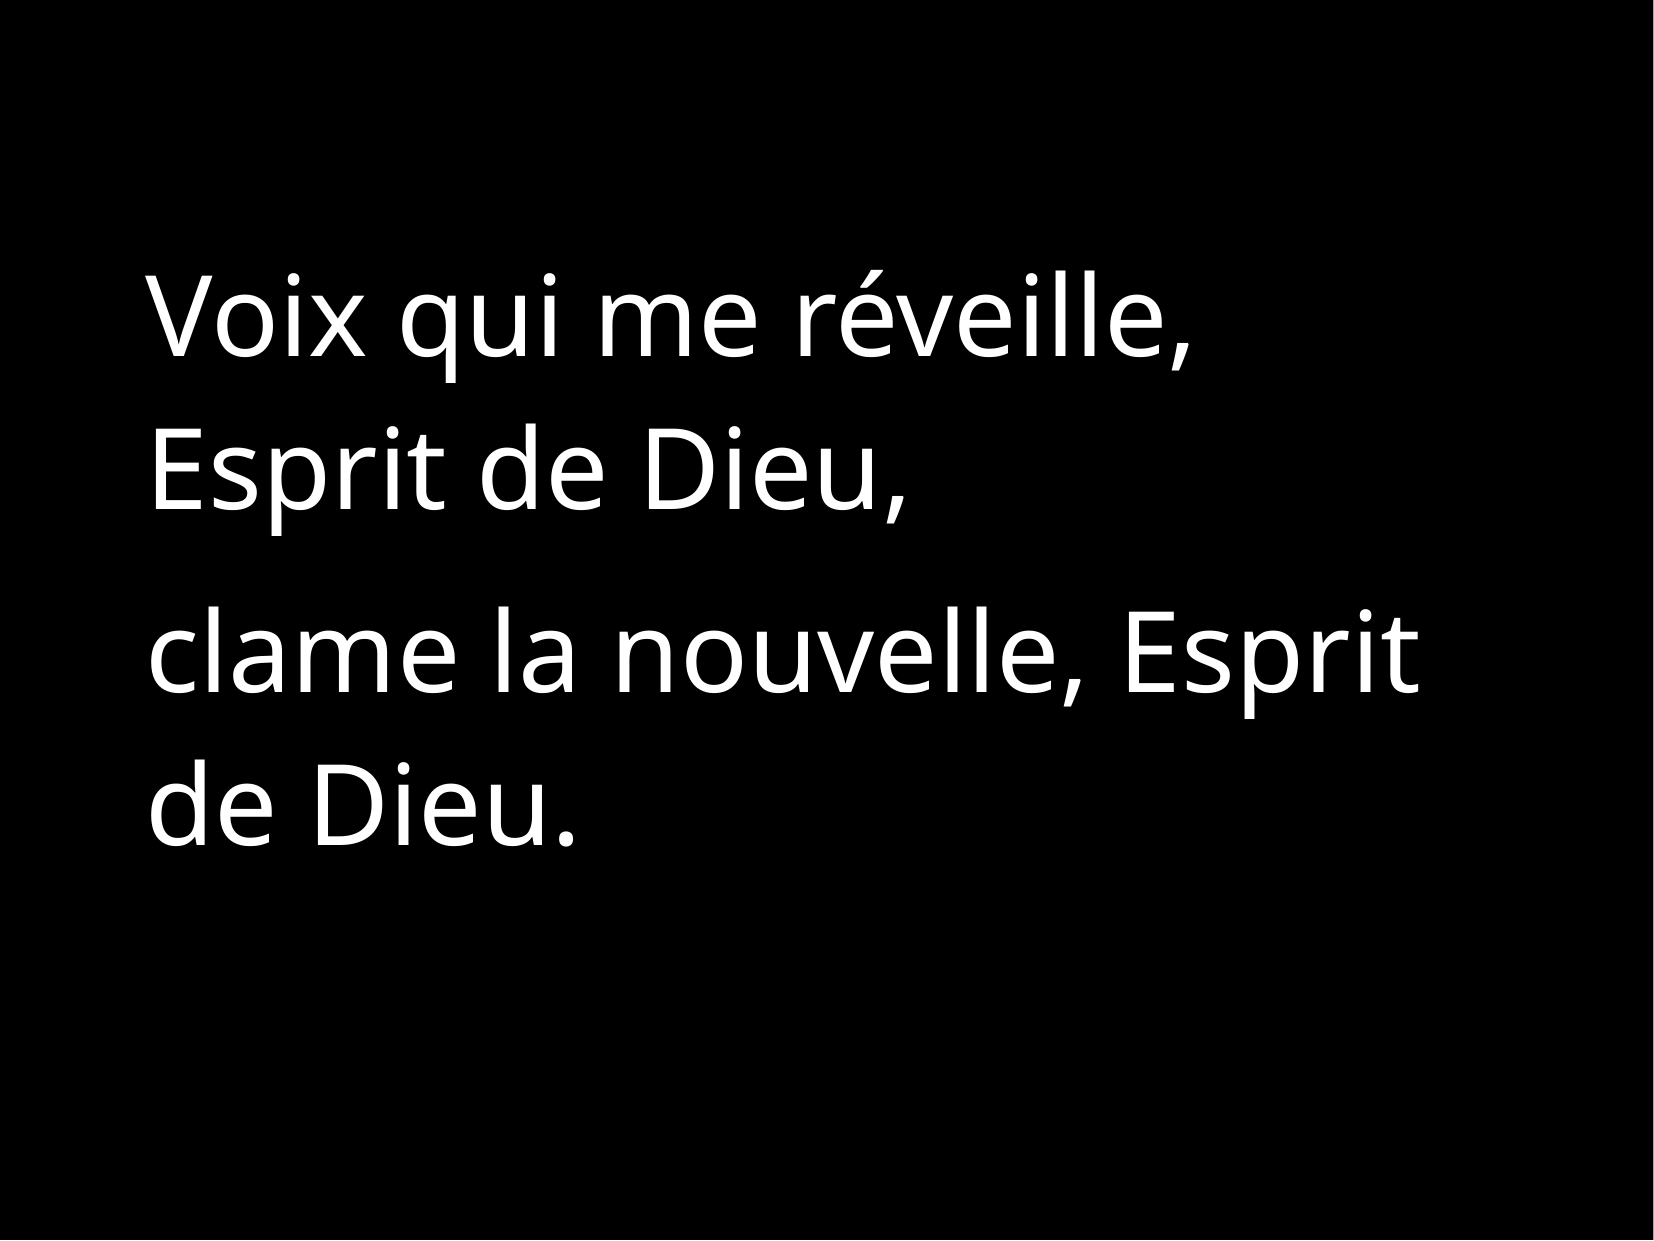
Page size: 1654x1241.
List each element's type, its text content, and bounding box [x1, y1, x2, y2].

list Voix qui me réveille, Esprit de Dieu, clame la nouvelle, Esprit de Dieu. [75, 53, 1425, 1061]
